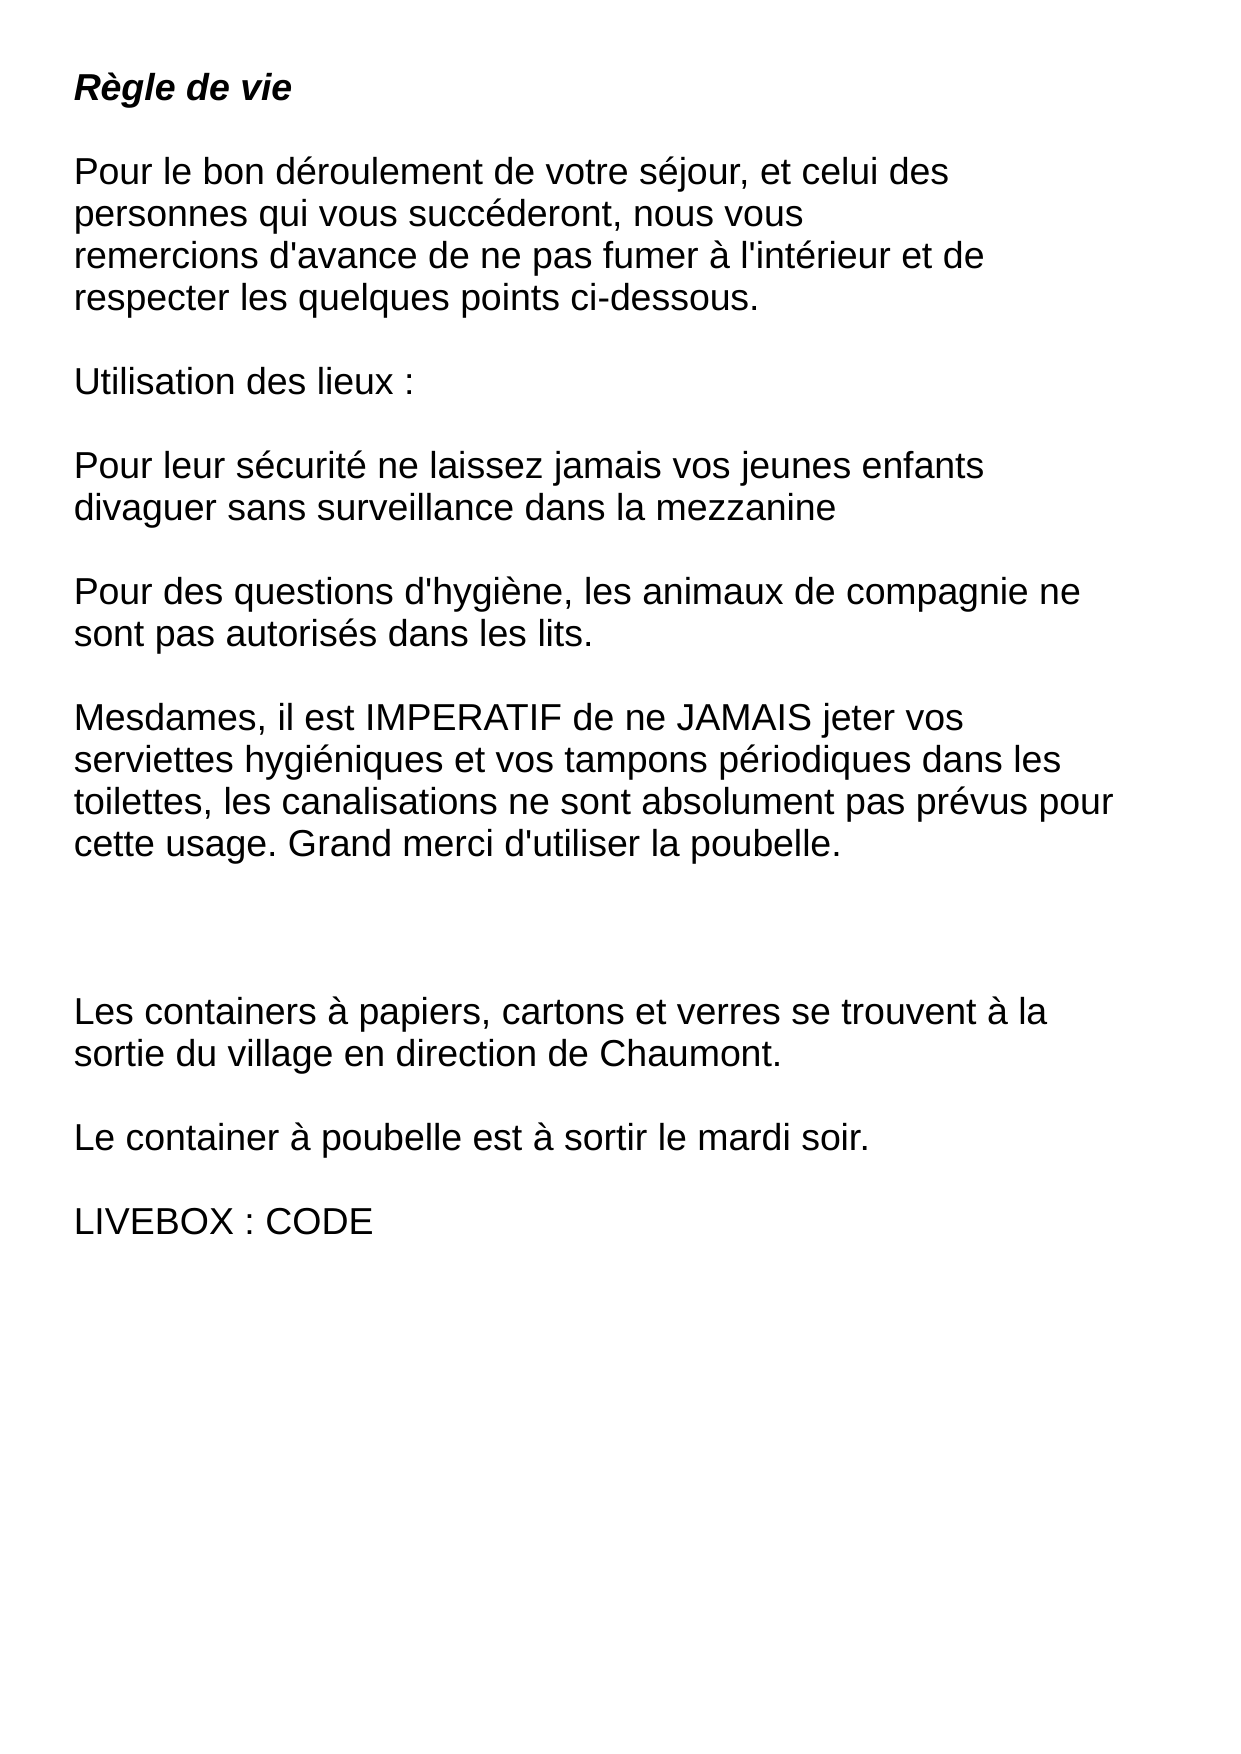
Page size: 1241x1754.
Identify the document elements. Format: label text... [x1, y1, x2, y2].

text_box Règle de vie Pour le bon déroulement de votre séjour, et celui des personnes qui vous succéderont, nous vous remercions d'avance de ne pas fumer à l'intérieur et de respecter les quelques points ci-dessous. Utilisation des lieux : Pour leur sécurité ne laissez jamais vos jeunes enfants divaguer sans surveillance dans la mezzanine Pour des questions d'hygiène, les animaux de compagnie ne sont pas autorisés dans les lits. Mesdames, il est IMPERATIF de ne JAMAIS jeter vos serviettes hygiéniques et vos tampons périodiques dans les toilettes, les canalisations ne sont absolument pas prévus pour cette usage. Grand merci d'utiliser la poubelle. Les containers à papiers, cartons et verres se trouvent à la sortie du village en direction de Chaumont. Le container à poubelle est à sortir le mardi soir. LIVEBOX : CODE [59, 59, 1135, 1714]
